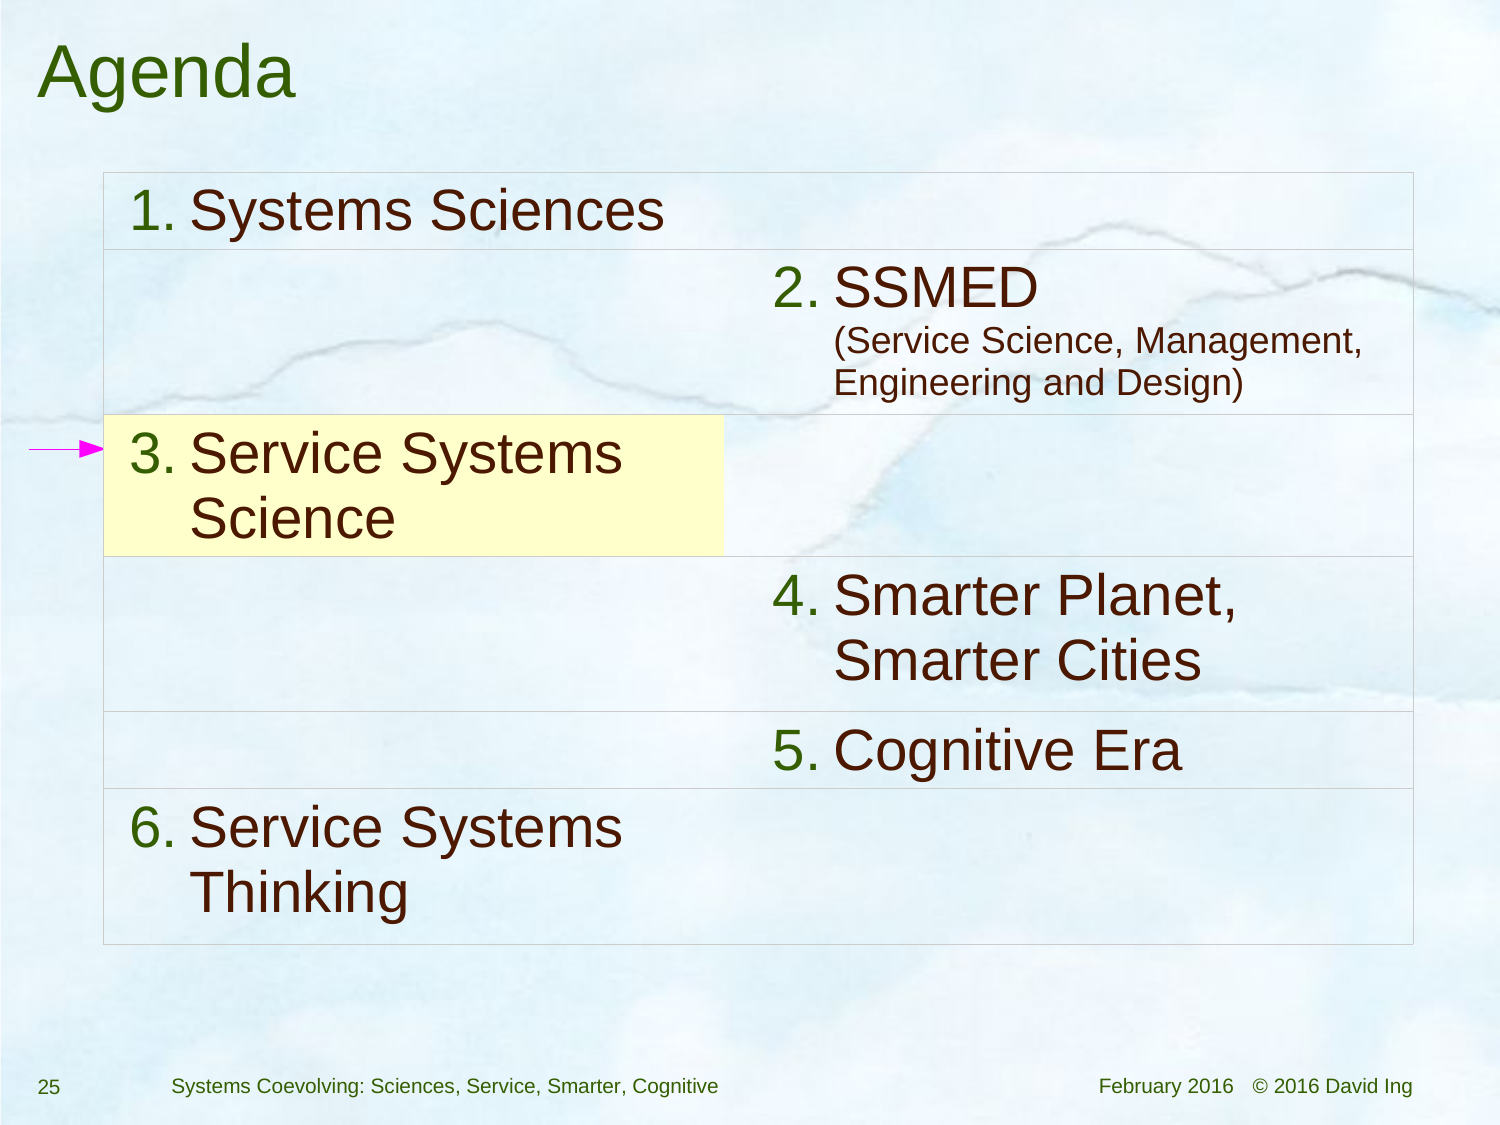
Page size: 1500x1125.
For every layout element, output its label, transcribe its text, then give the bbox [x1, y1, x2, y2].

table_cell [724, 415, 827, 556]
table_cell Cognitive Era [827, 712, 1413, 788]
table_cell 3. [104, 415, 184, 556]
table_cell Service Systems Science [184, 415, 724, 556]
table_cell 2. [724, 250, 827, 414]
table_cell [827, 789, 1413, 944]
table_cell [184, 250, 724, 414]
table_cell [184, 712, 724, 788]
table_header 1. [104, 173, 184, 249]
table_cell Smarter Planet, Smarter Cities [827, 557, 1413, 711]
table_header [827, 173, 1413, 249]
table_cell [827, 415, 1413, 556]
table_cell [104, 250, 184, 414]
table_cell Service Systems Thinking [184, 789, 724, 944]
table_header [724, 173, 827, 249]
table_cell 4. [724, 557, 827, 711]
table_cell [104, 557, 184, 711]
table_cell [184, 557, 724, 711]
title Agenda [37, 37, 1463, 152]
table_cell [724, 789, 827, 944]
table_cell 5. [724, 712, 827, 788]
table_cell SSMED (Service Science, Management, Engineering and Design) [827, 250, 1413, 414]
table_header Systems Sciences [184, 173, 724, 249]
picture [0, 0, 1500, 1125]
table_cell 6. [104, 789, 184, 944]
table_cell [104, 712, 184, 788]
